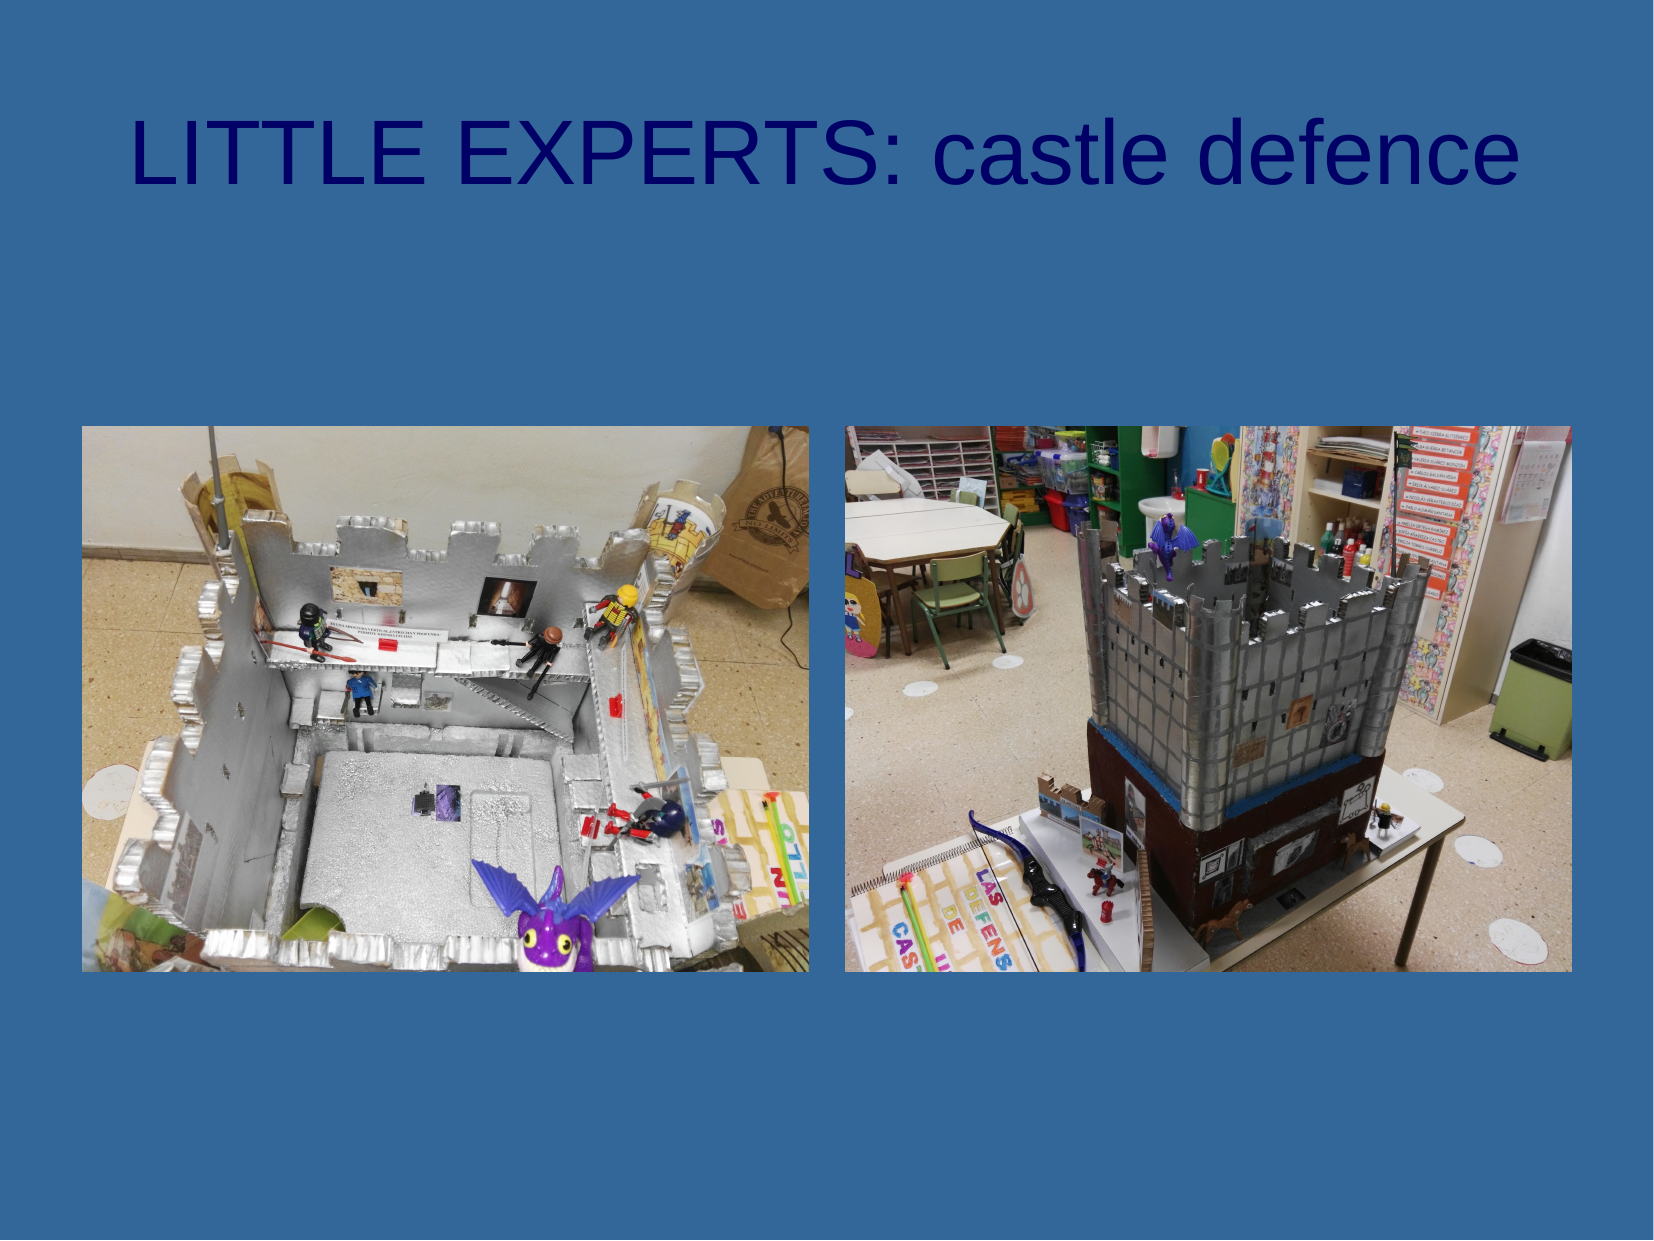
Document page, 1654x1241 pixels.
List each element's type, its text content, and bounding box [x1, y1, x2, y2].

title LITTLE EXPERTS: castle defence [82, 49, 1571, 257]
picture [82, 426, 809, 972]
picture [845, 426, 1572, 972]
